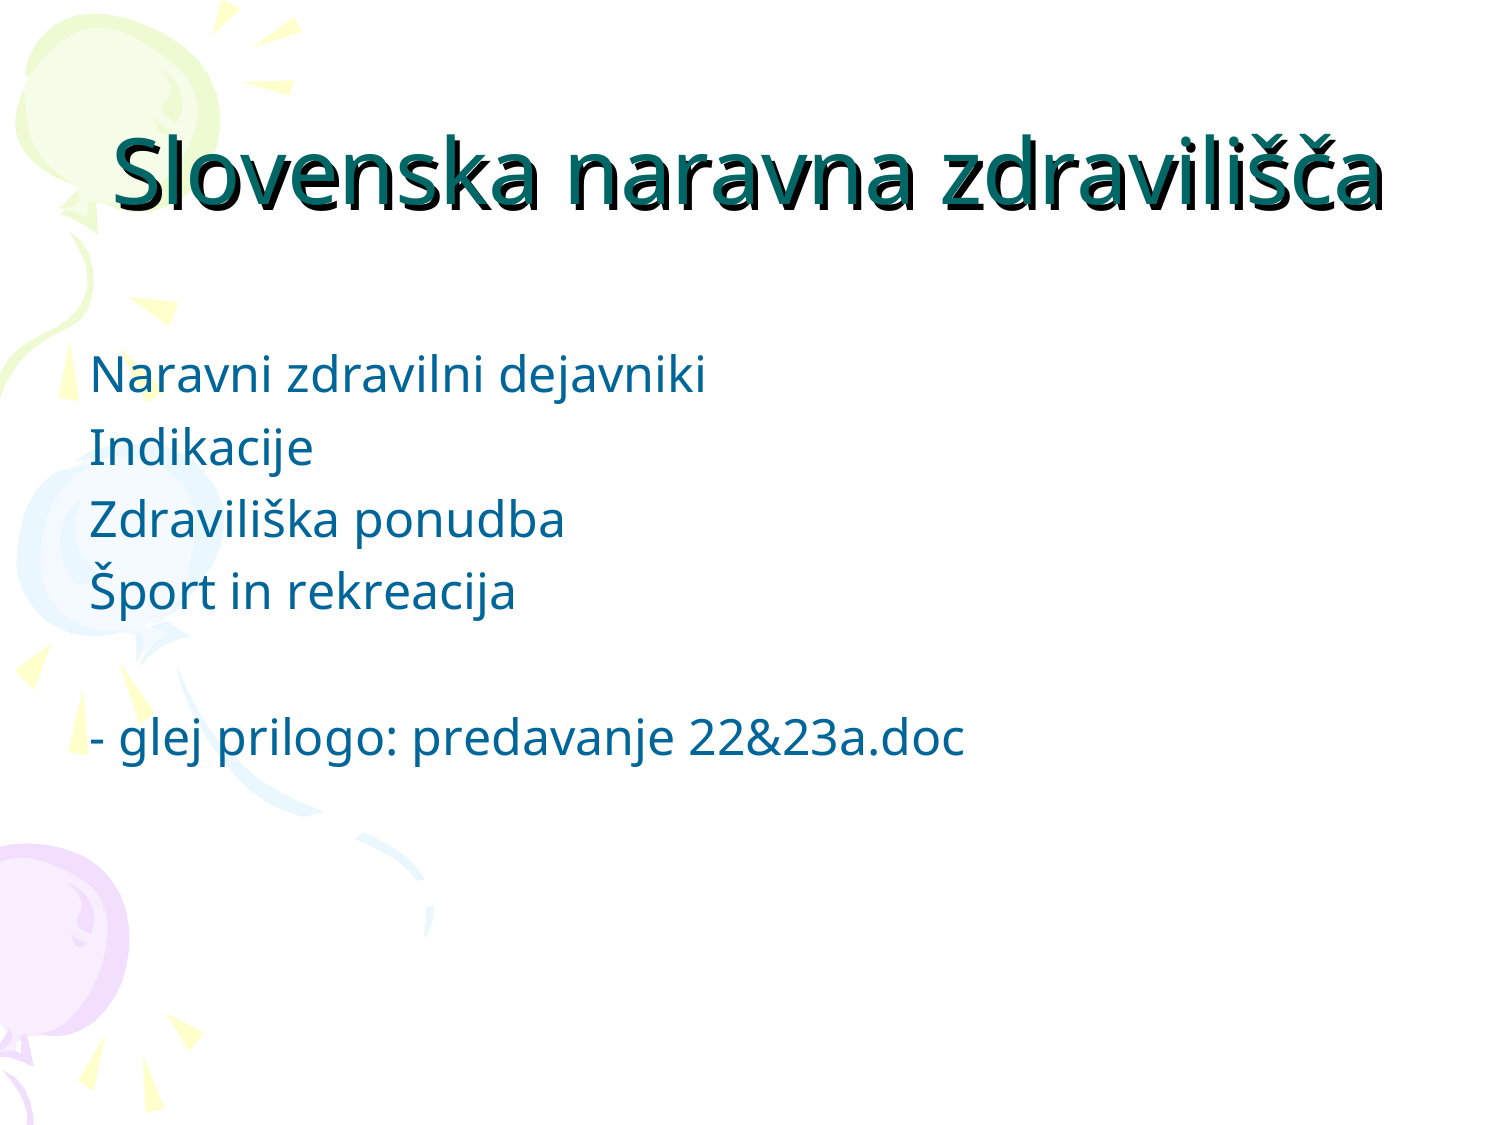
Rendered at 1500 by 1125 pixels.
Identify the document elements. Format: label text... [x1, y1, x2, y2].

list Naravni zdravilni dejavniki Indikacije Zdraviliška ponudba Šport in rekreacija - glej prilogo: predavanje 22&23a.doc [75, 262, 1426, 994]
title Slovenska naravna zdravilišča [72, 16, 1426, 233]
